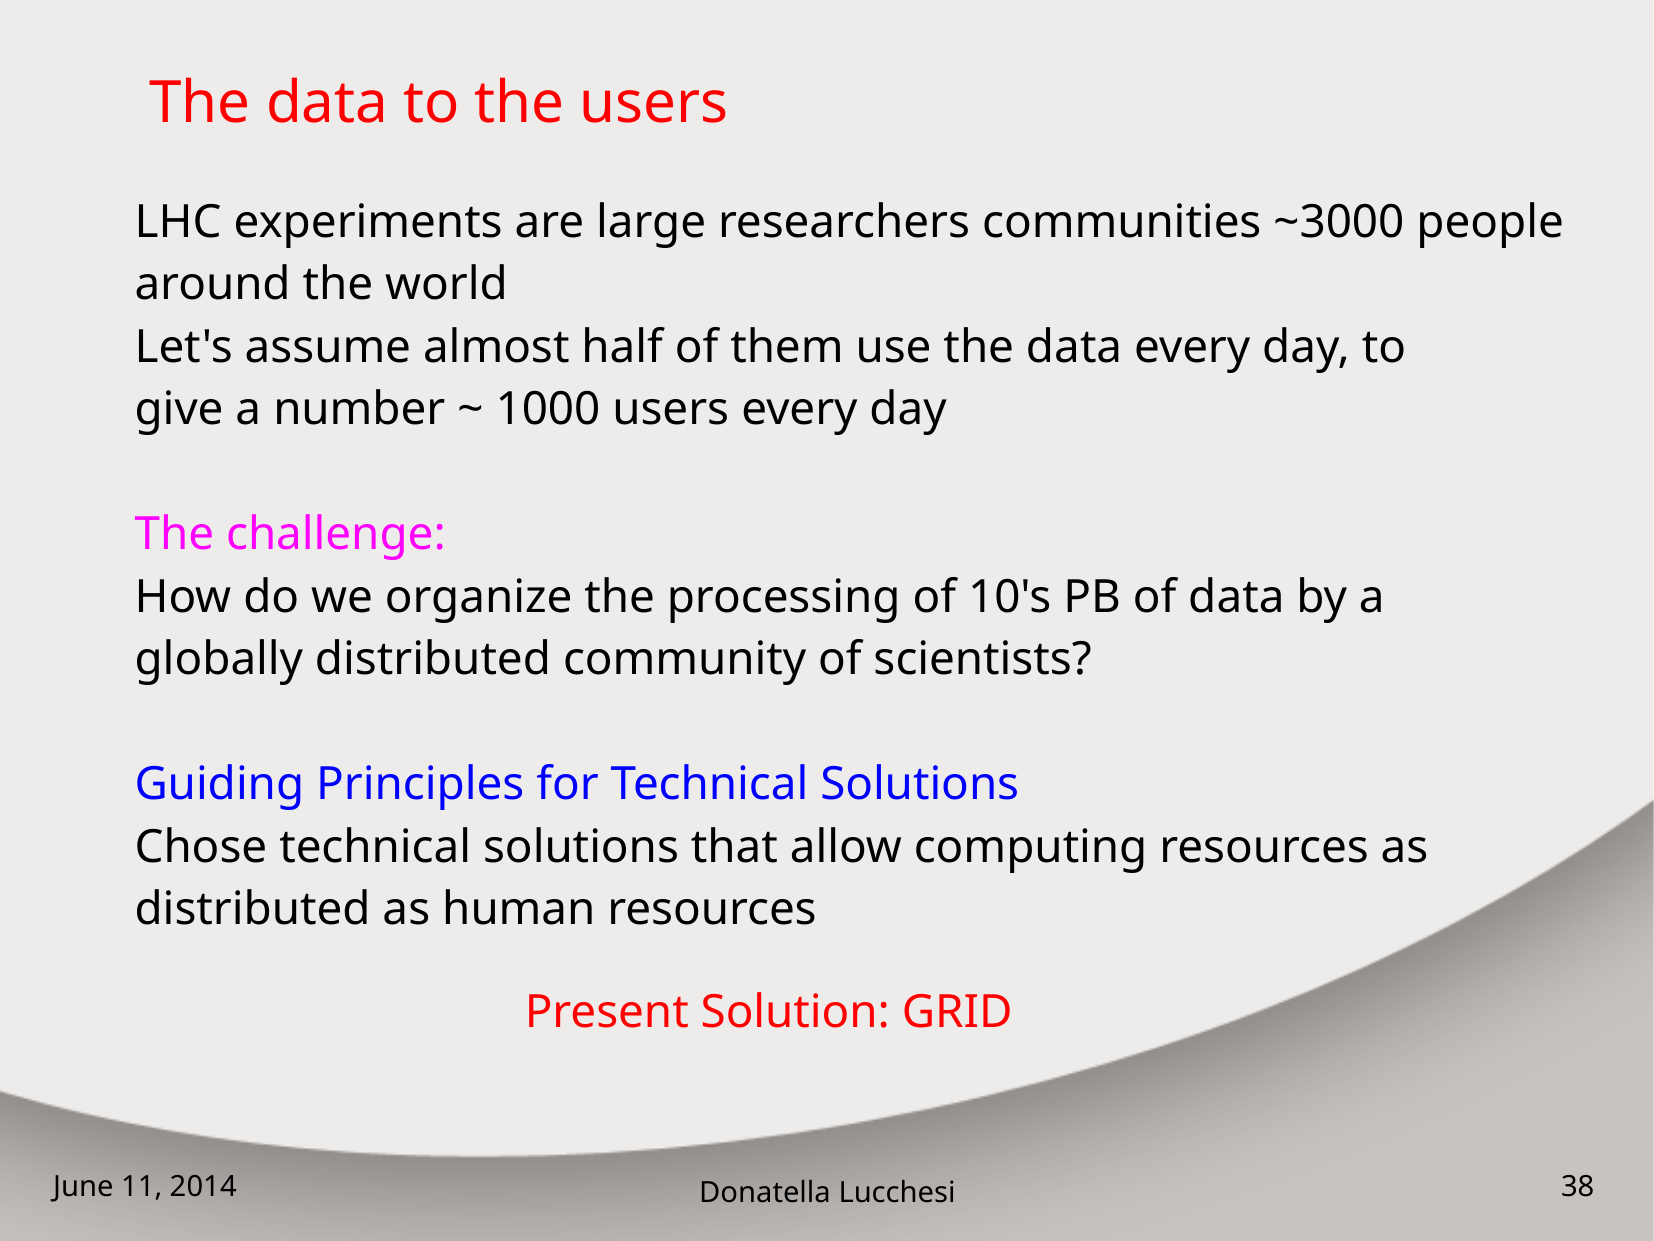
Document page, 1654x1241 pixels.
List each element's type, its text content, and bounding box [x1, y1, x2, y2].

text_box Present Solution: GRID [510, 971, 1037, 1051]
picture [0, 0, 1654, 1241]
text_box LHC experiments are large researchers communities ~3000 people around the world Let's assume almost half of them use the data every day, to give a number ~ 1000 users every day The challenge: How do we organize the processing of 10's PB of data by a globally distributed community of scientists? Guiding Principles for Technical Solutions Chose technical solutions that allow computing resources as distributed as human resources [119, 180, 1571, 961]
text_box The data to the users [134, 53, 777, 150]
